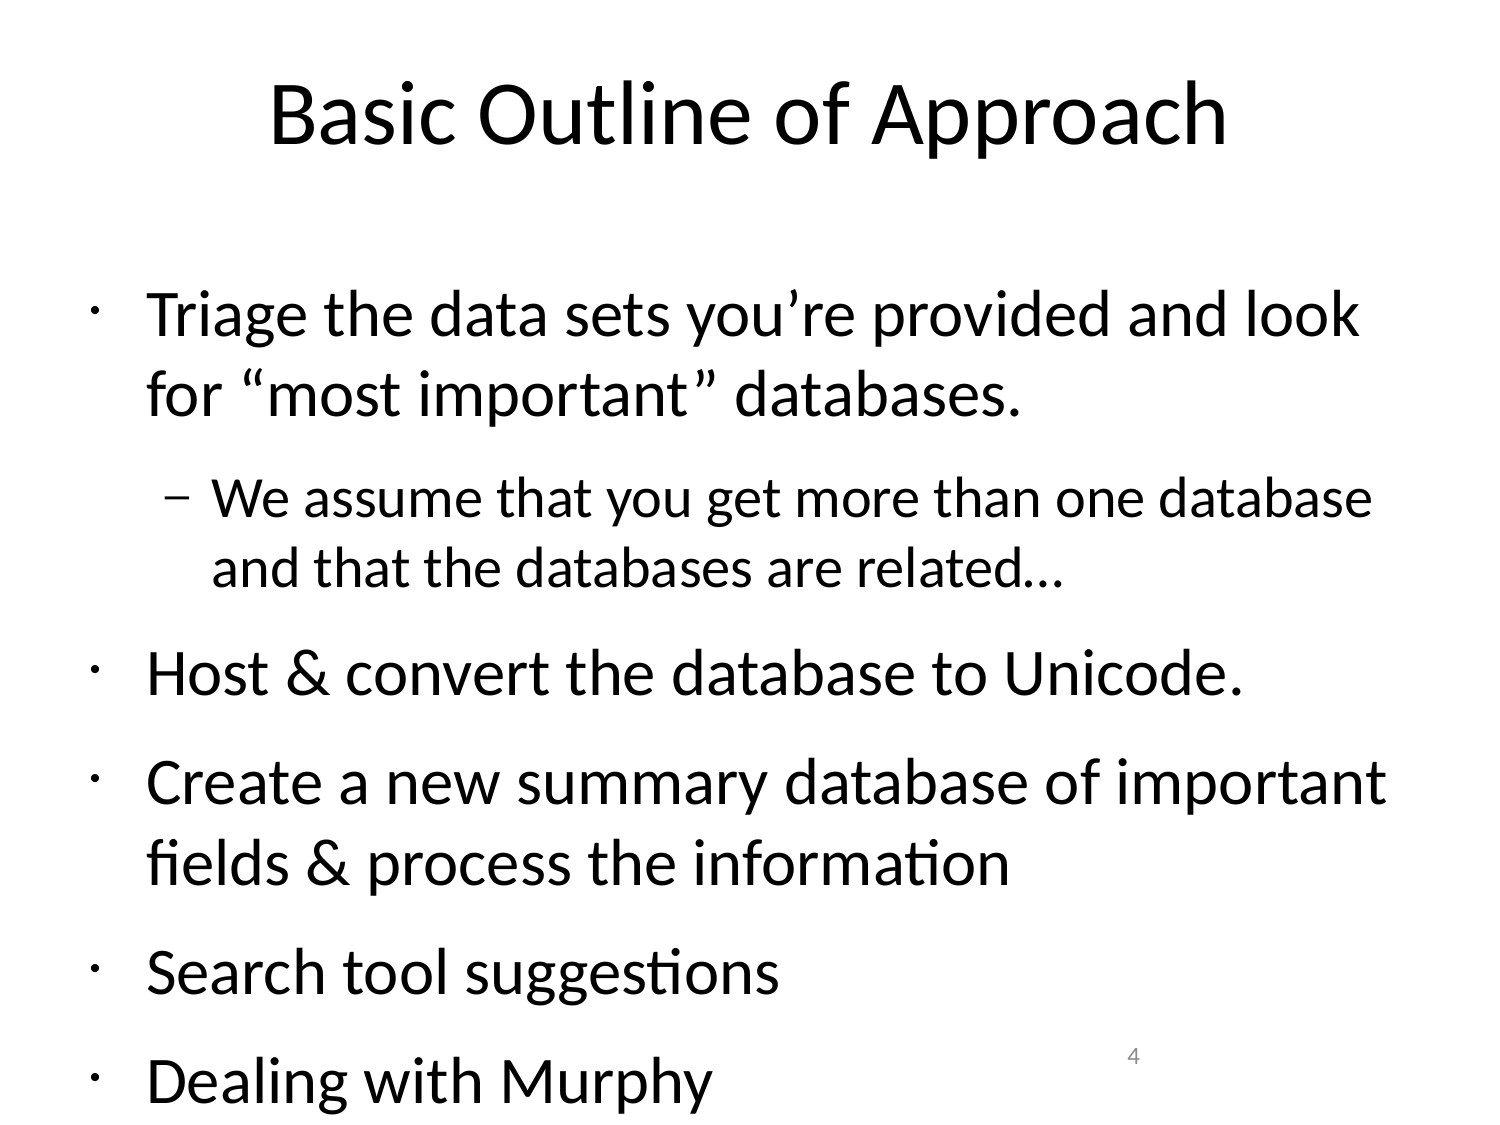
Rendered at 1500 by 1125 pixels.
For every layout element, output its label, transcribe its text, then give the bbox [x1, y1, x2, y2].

list Triage the data sets you’re provided and look for “most important” databases. We assume that you get more than one database and that the databases are related… Host & convert the database to Unicode. Create a new summary database of important fields & process the information Search tool suggestions Dealing with Murphy [75, 262, 1425, 1005]
text_box <number> [1112, 1024, 1463, 1085]
title Basic Outline of Approach [75, 45, 1425, 233]
